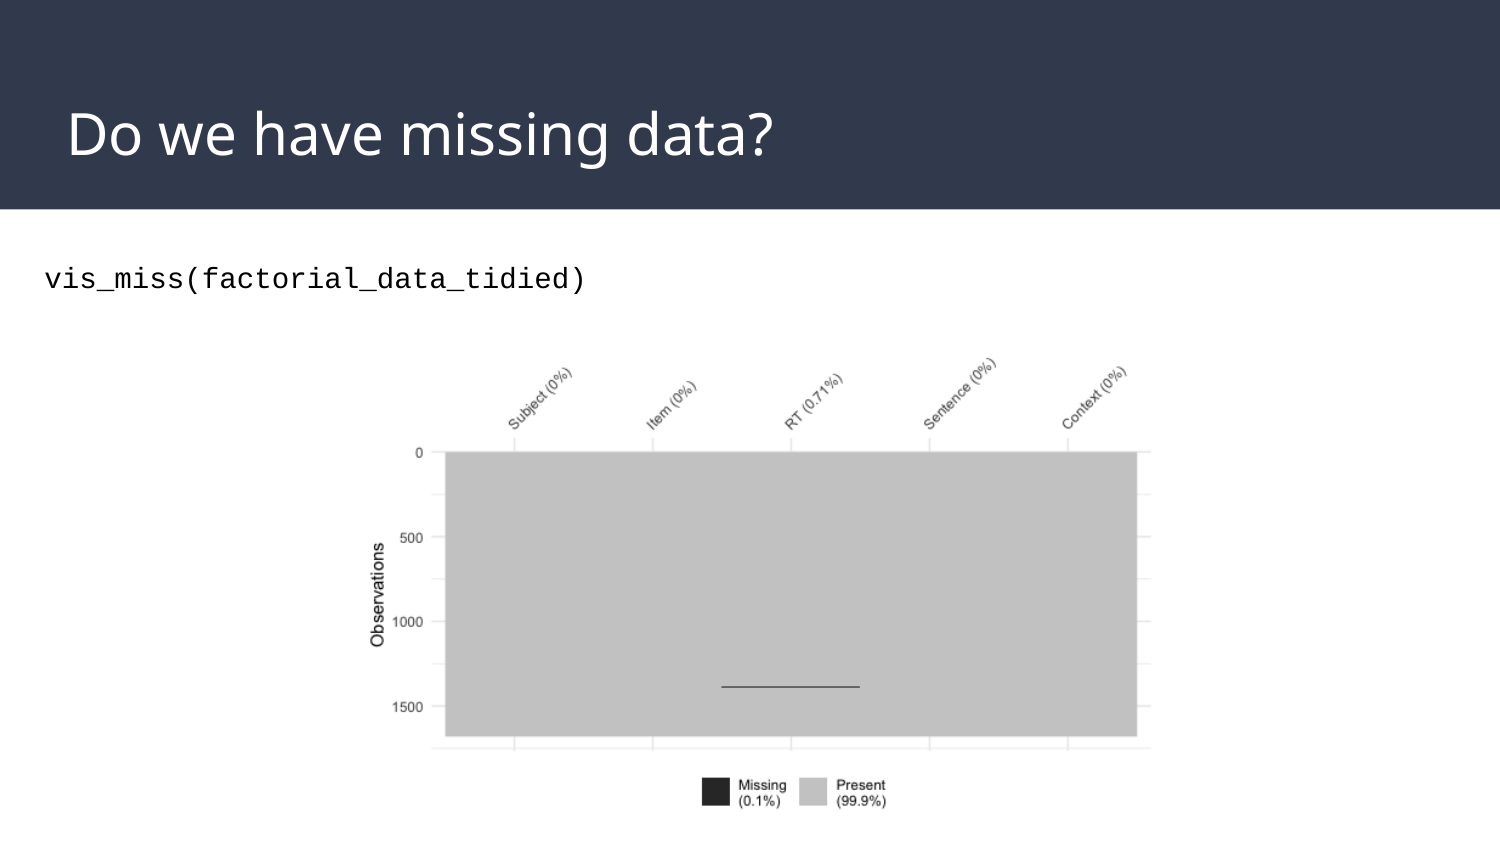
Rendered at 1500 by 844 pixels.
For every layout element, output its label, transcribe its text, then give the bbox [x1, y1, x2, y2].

text_box vis_miss(factorial_data_tidied) [29, 244, 1449, 567]
picture [362, 324, 1160, 824]
title Do we have missing data? [51, 82, 1449, 185]
